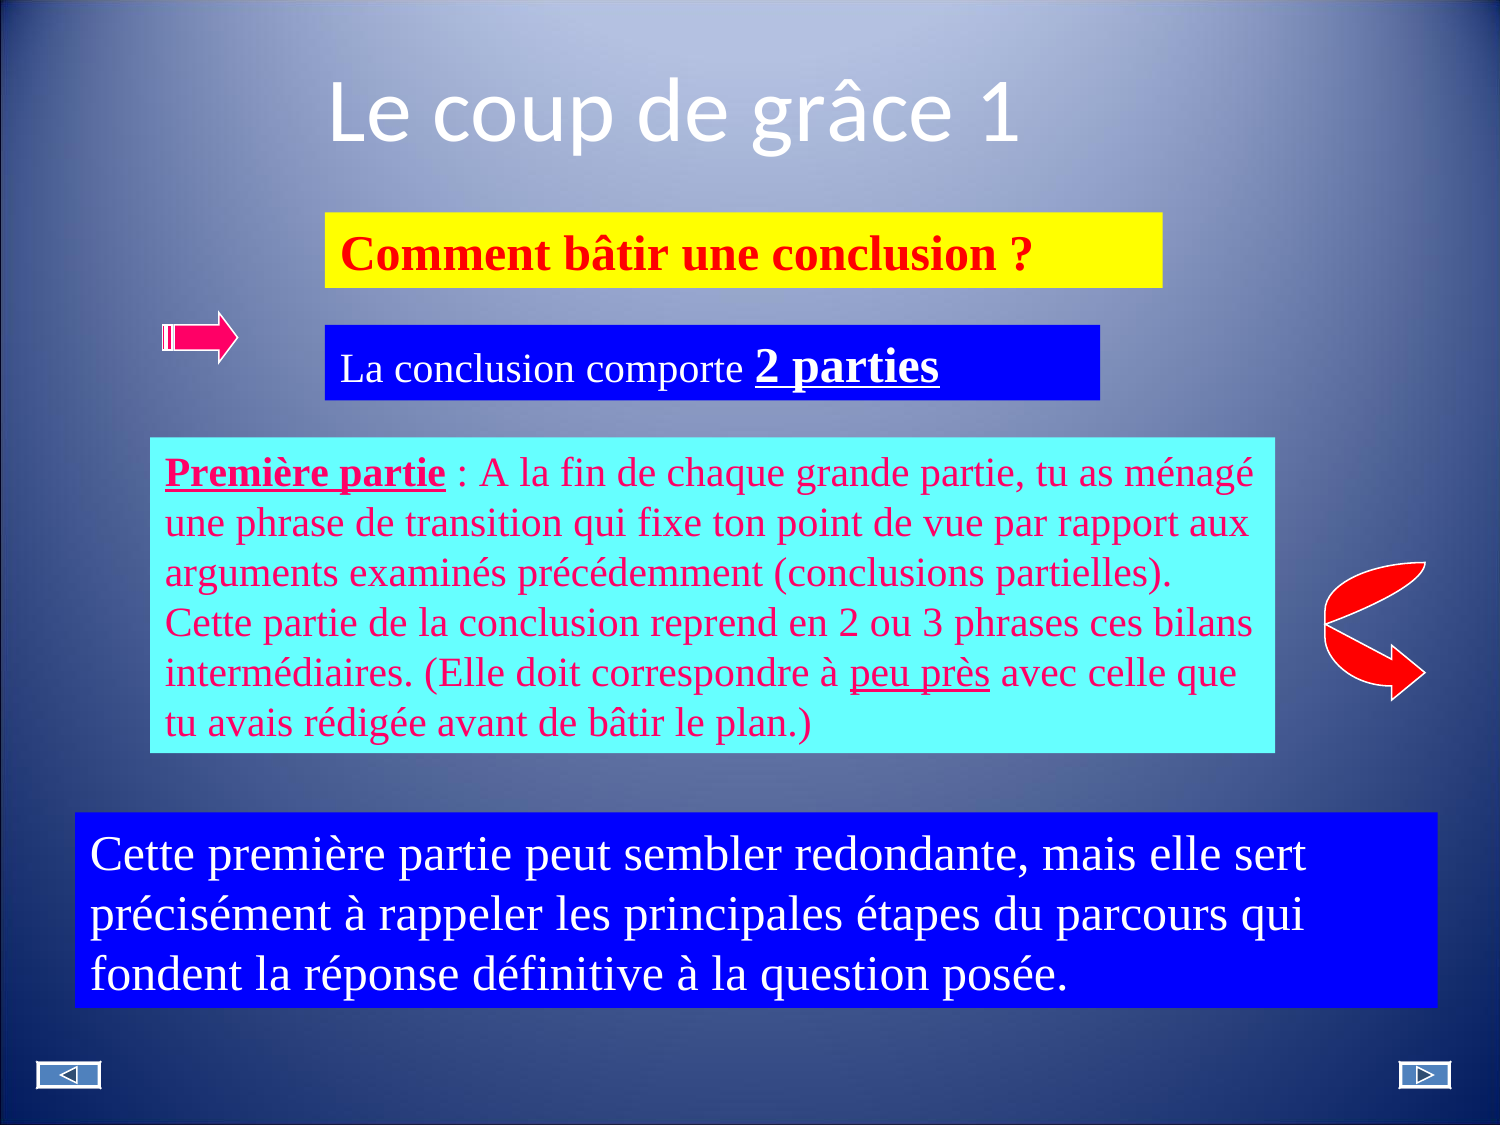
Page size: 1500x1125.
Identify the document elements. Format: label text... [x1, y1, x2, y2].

title Le coup de grâce 1 [300, 37, 1051, 201]
text_box La conclusion comporte 2 parties [324, 324, 1101, 401]
text_box [167, 325, 172, 350]
text_box Première partie : A la fin de chaque grande partie, tu as ménagé une phrase de transition qui fixe ton point de vue par rapport aux arguments examinés précédemment (conclusions partielles). Cette partie de la conclusion reprend en 2 ou 3 phrases ces bilans intermédiaires. (Elle doit correspondre à peu près avec celle que tu avais rédigée avant de bâtir le plan.) [150, 437, 1276, 754]
text_box [1324, 562, 1426, 701]
picture [0, 0, 1500, 1125]
text_box [174, 312, 238, 363]
text_box [1401, 1062, 1451, 1088]
text_box Comment bâtir une conclusion ? [324, 212, 1163, 288]
text_box Cette première partie peut sembler redondante, mais elle sert précisément à rappeler les principales étapes du parcours qui fondent la réponse définitive à la question posée. [75, 812, 1438, 1008]
text_box [38, 1062, 101, 1088]
